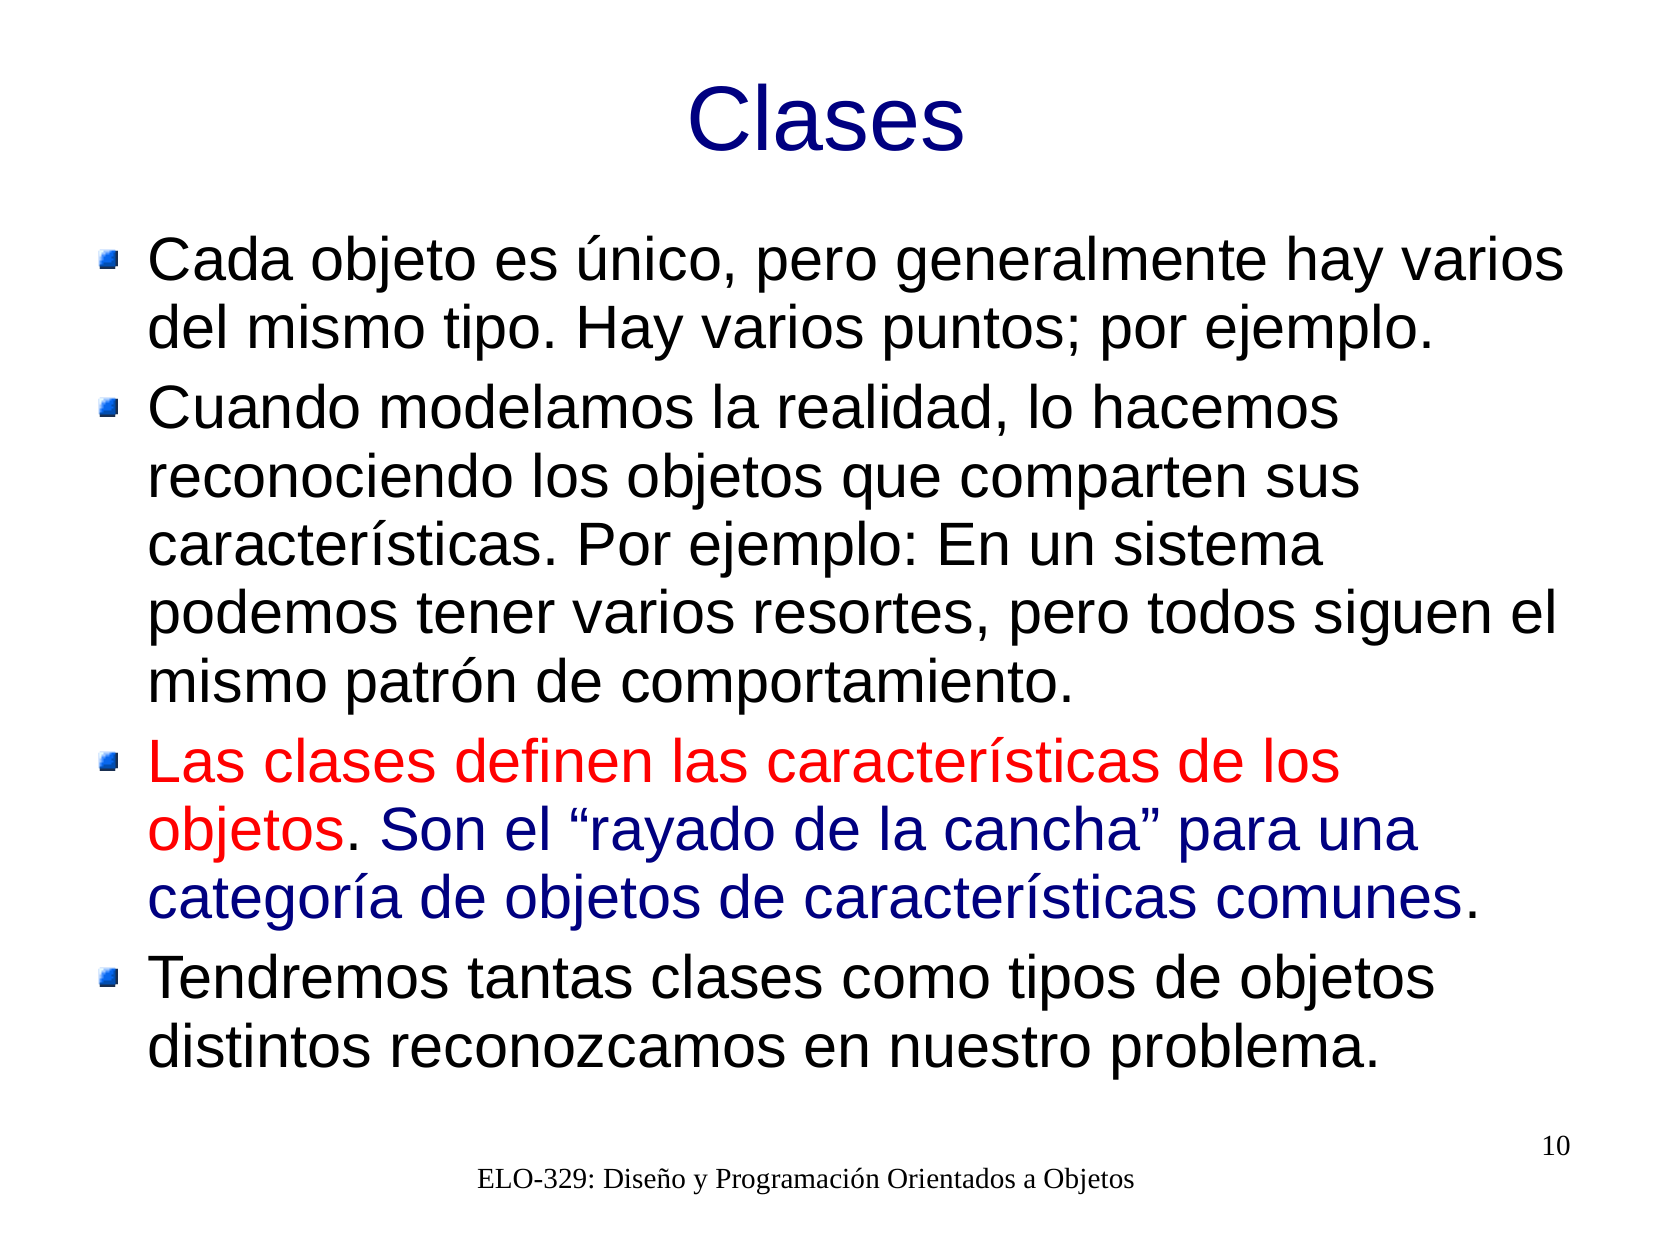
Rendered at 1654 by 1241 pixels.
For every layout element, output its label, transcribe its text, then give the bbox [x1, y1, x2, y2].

list Cada objeto es único, pero generalmente hay varios del mismo tipo. Hay varios puntos; por ejemplo. Cuando modelamos la realidad, lo hacemos reconociendo los objetos que comparten sus características. Por ejemplo: En un sistema podemos tener varios resortes, pero todos siguen el mismo patrón de comportamiento. Las clases definen las características de los objetos. Son el “rayado de la cancha” para una categoría de objetos de características comunes. Tendremos tantas clases como tipos de objetos distintos reconozcamos en nuestro problema. [82, 225, 1571, 1158]
title Clases [82, 49, 1571, 188]
